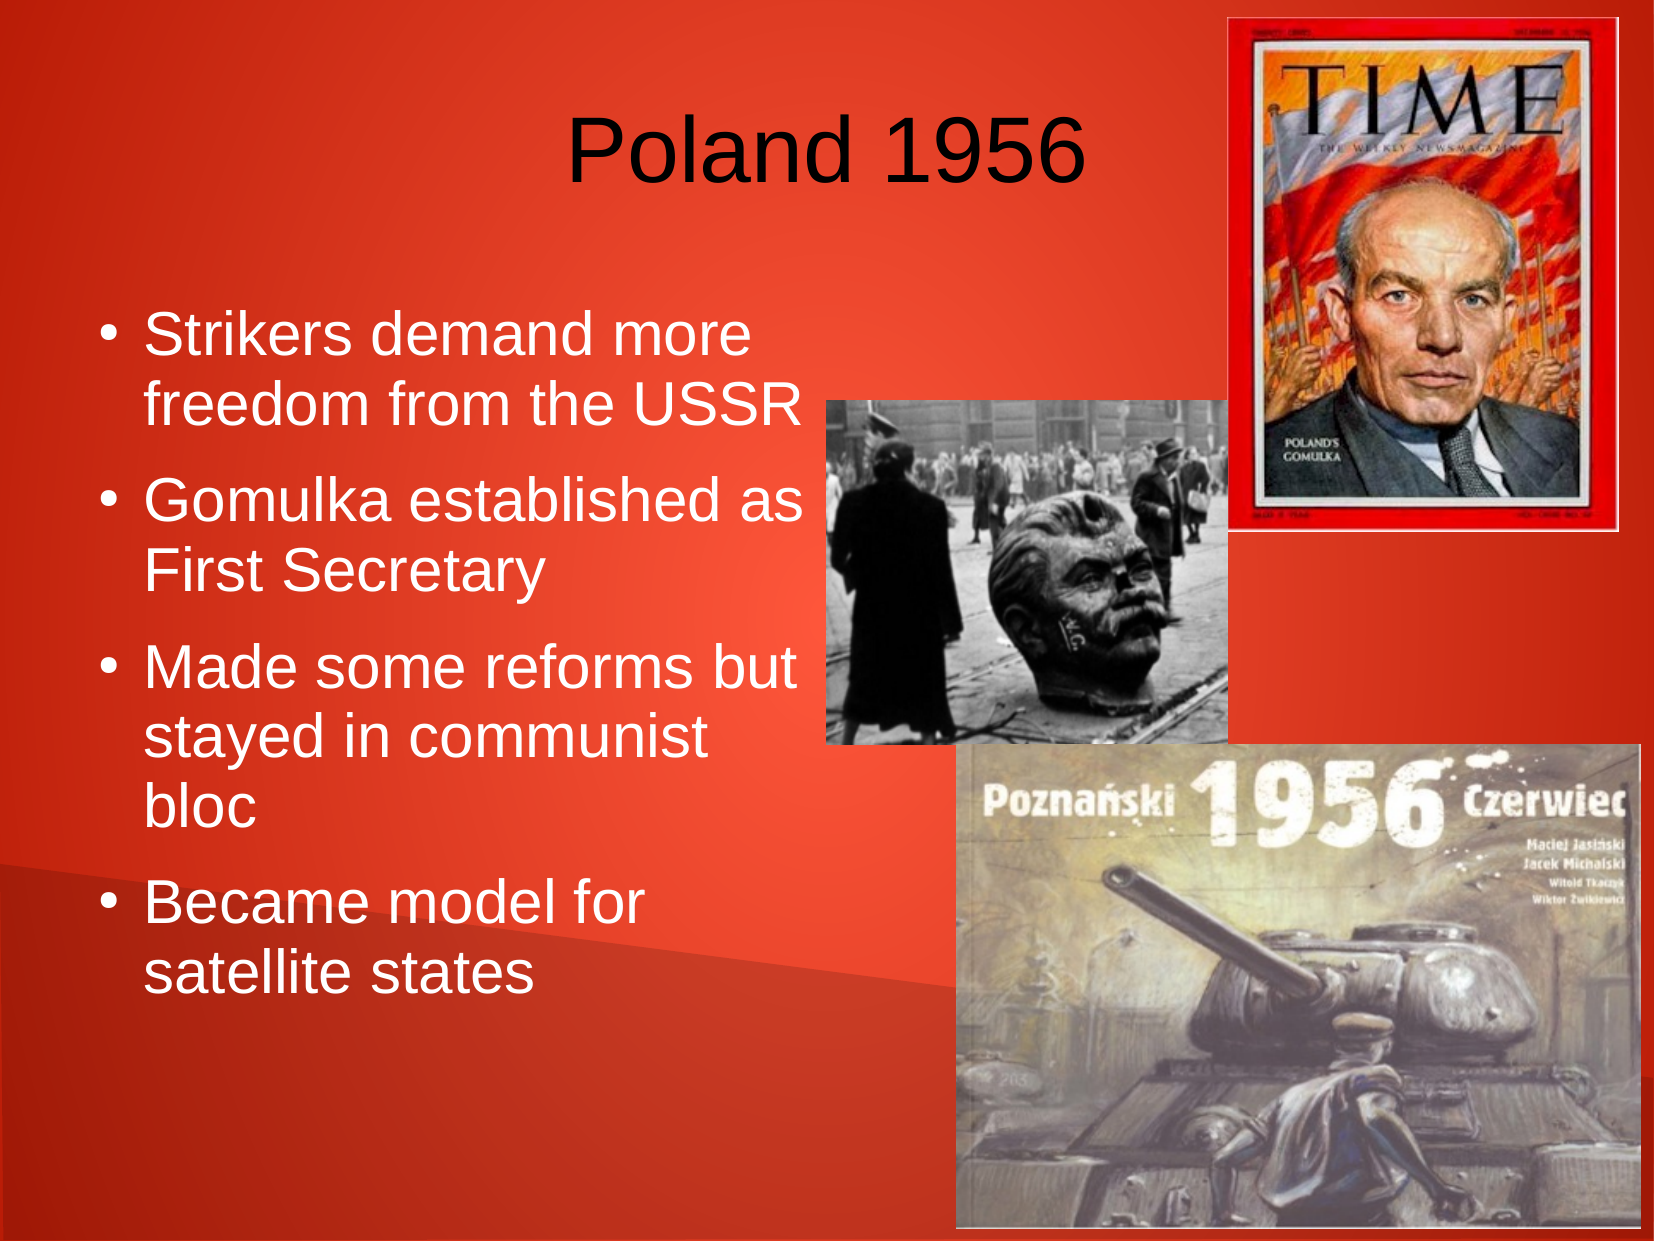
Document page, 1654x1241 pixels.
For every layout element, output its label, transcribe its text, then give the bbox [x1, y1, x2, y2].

list Strikers demand more freedom from the USSR Gomulka established as First Secretary Made some reforms but stayed in communist bloc Became model for satellite states [82, 299, 809, 1019]
title Poland 1956 [82, 47, 1227, 252]
picture [826, 17, 1641, 1229]
